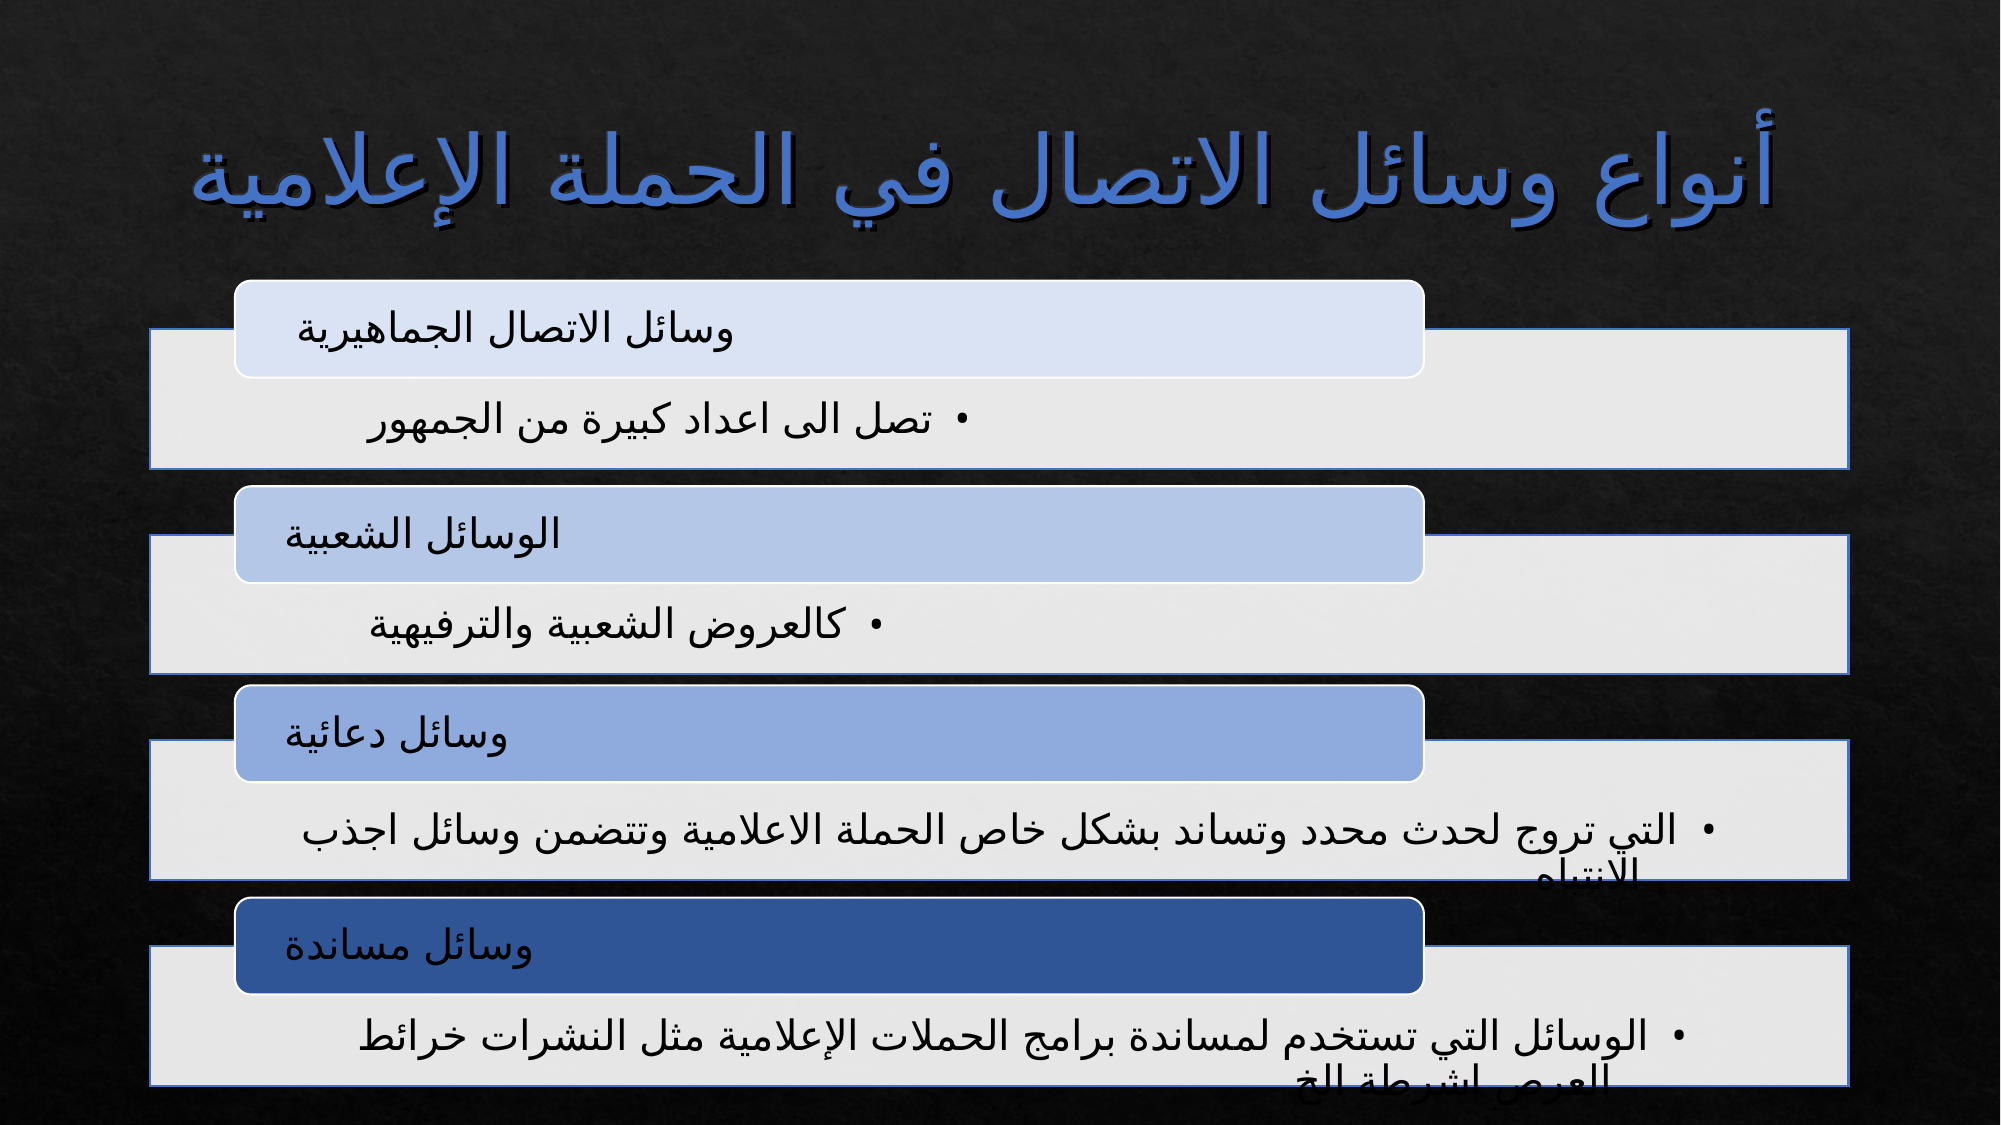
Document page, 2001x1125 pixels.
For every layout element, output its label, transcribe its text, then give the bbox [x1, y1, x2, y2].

text_box التي تروج لحدث محدد وتساند بشكل خاص الحملة الاعلامية وتتضمن وسائل اجذب الانتباه [150, 740, 1849, 880]
text_box وسائل دعائية [234, 685, 1424, 783]
text_box الوسائل الشعبية [234, 486, 1424, 584]
text_box كالعروض الشعبية والترفيهية [150, 534, 1849, 675]
text_box تصل الى اعداد كبيرة من الجمهور [150, 328, 1849, 469]
text_box وسائل مساندة [234, 897, 1424, 995]
text_box الوسائل التي تستخدم لمساندة برامج الحملات الإعلامية مثل النشرات خرائط العرص اشرطة الخ [150, 945, 1849, 1086]
title أنواع وسائل الاتصال في الحملة الإعلامية [149, 99, 1849, 247]
text_box وسائل الاتصال الجماهيرية [234, 280, 1424, 378]
